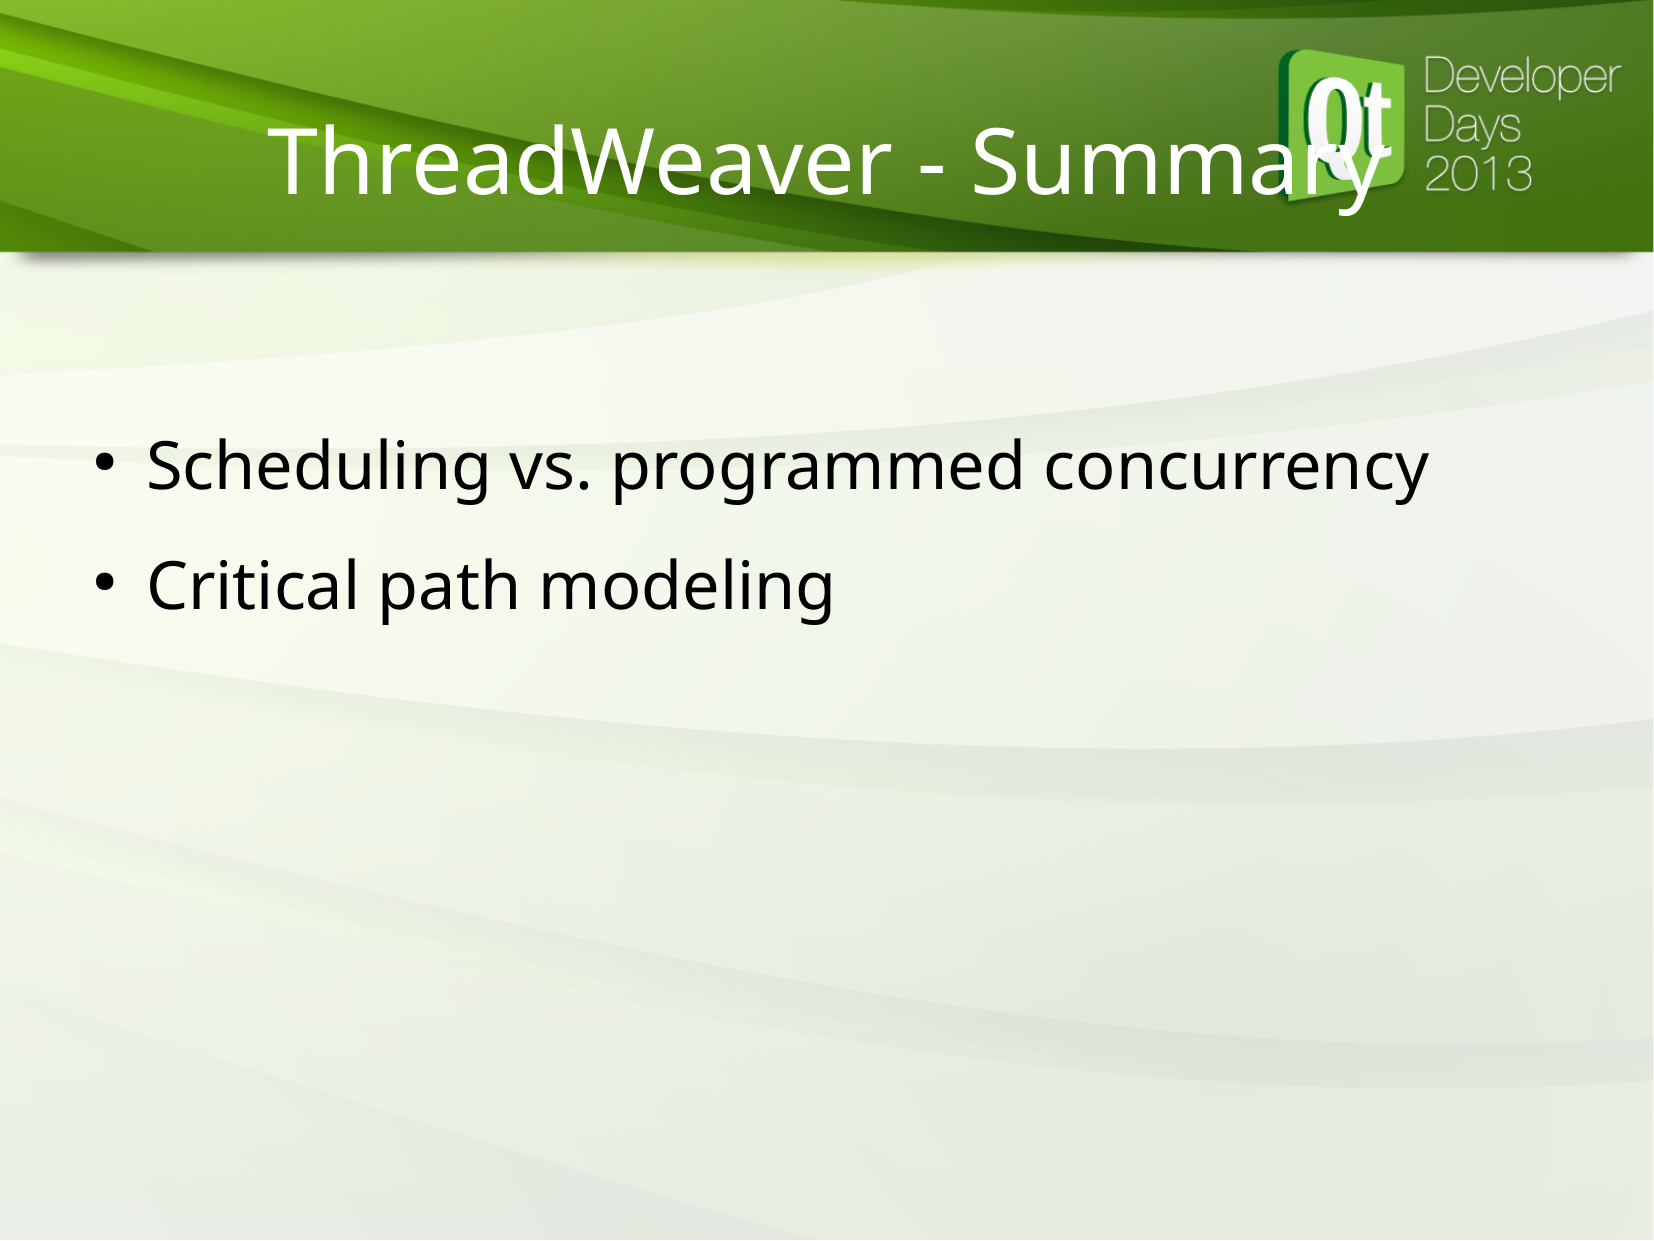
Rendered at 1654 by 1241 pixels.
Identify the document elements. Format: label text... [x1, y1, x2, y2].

list Scheduling vs. programmed concurrency Critical path modeling [75, 297, 1576, 1201]
picture [0, 0, 1654, 1240]
title ThreadWeaver - Summary [82, 55, 1571, 263]
